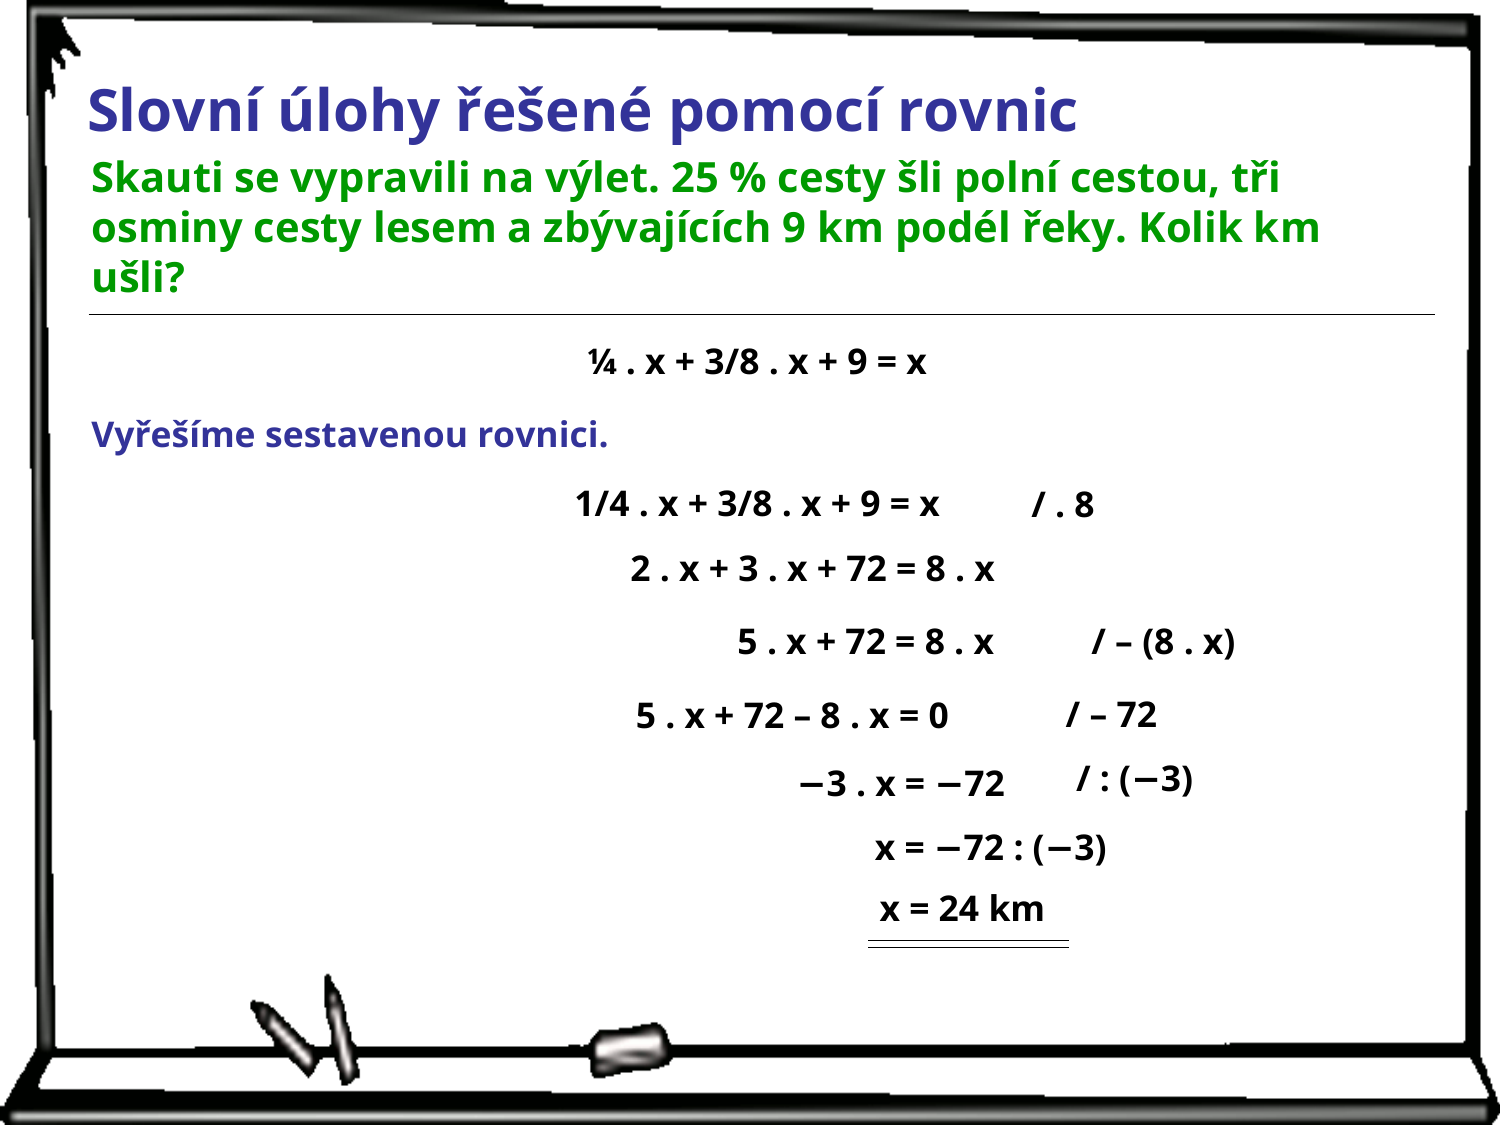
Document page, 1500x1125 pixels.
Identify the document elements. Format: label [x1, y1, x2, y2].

text_box [553, 172, 561, 185]
text_box [322, 172, 330, 183]
text_box [963, 174, 972, 187]
text_box [1163, 174, 1173, 187]
text_box [263, 173, 272, 178]
text_box [298, 172, 306, 185]
text_box [440, 607, 1291, 674]
text_box [517, 181, 525, 188]
text_box [76, 472, 1438, 535]
text_box [174, 172, 183, 187]
text_box [357, 536, 1268, 598]
text_box [347, 174, 356, 187]
text_box [76, 408, 1438, 459]
text_box [870, 172, 878, 183]
text_box [1190, 172, 1199, 187]
text_box [72, 54, 1341, 162]
text_box [988, 174, 998, 187]
text_box [123, 172, 129, 179]
text_box [76, 172, 1431, 280]
picture [0, 0, 1500, 1125]
text_box [148, 181, 156, 188]
text_box [391, 181, 399, 188]
text_box [807, 173, 816, 178]
text_box [1099, 173, 1108, 178]
text_box [367, 680, 1416, 941]
text_box [613, 173, 622, 178]
text_box [577, 172, 585, 183]
text_box [76, 335, 1438, 386]
text_box [417, 172, 425, 185]
